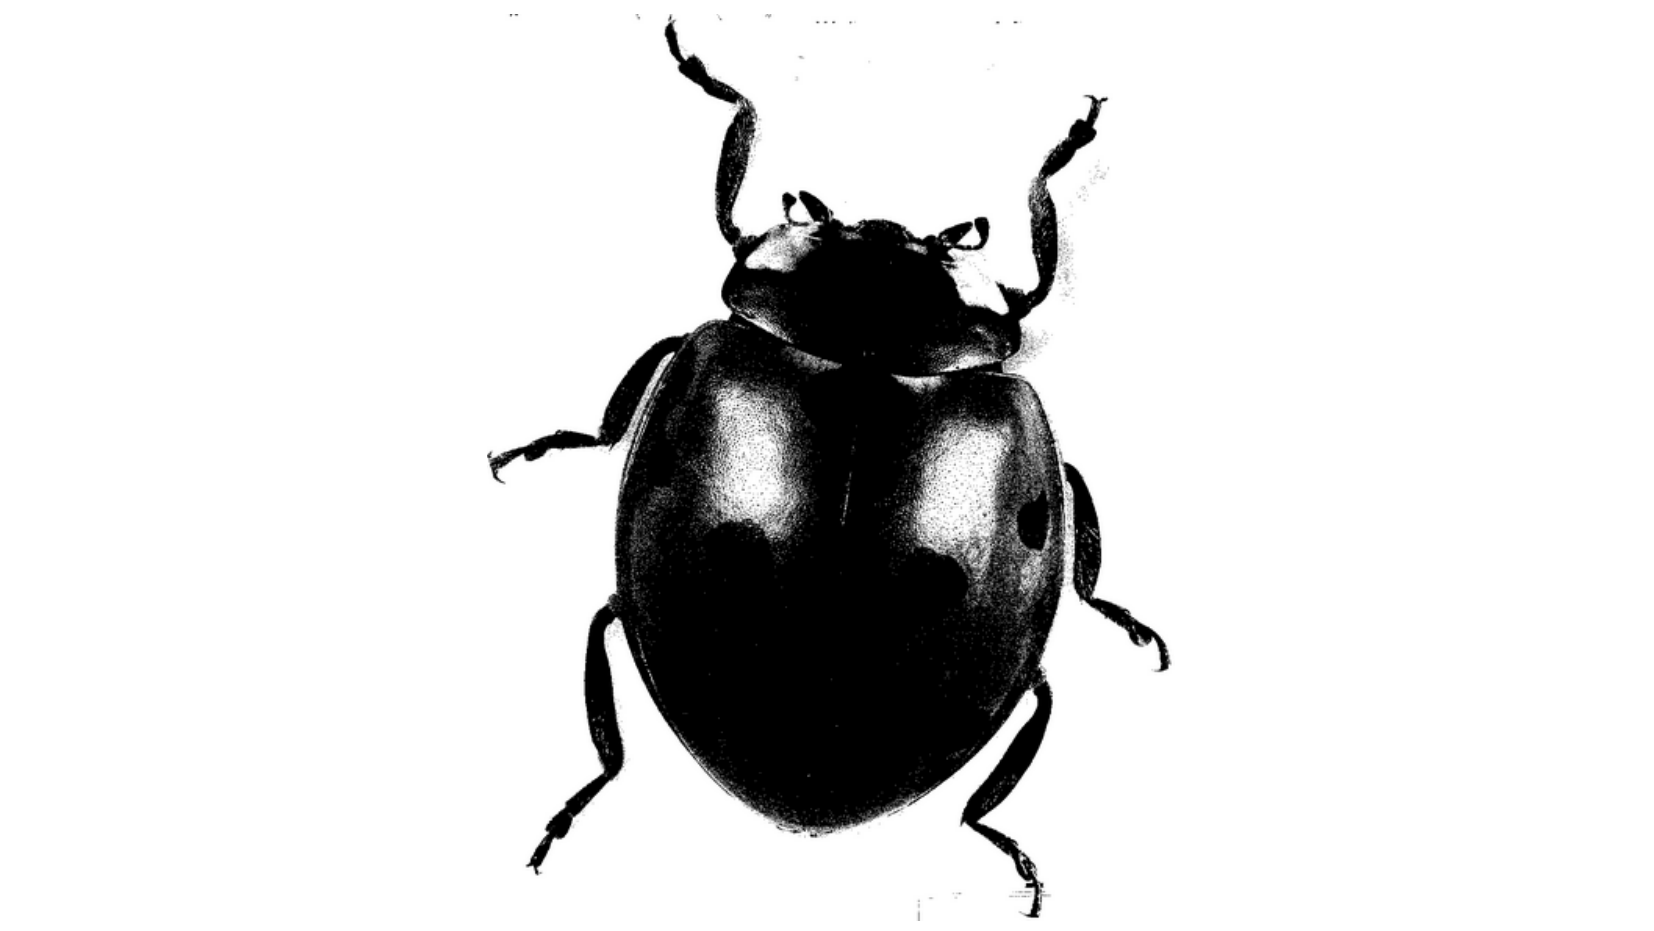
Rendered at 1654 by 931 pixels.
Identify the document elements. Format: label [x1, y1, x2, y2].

picture [487, 14, 1175, 921]
